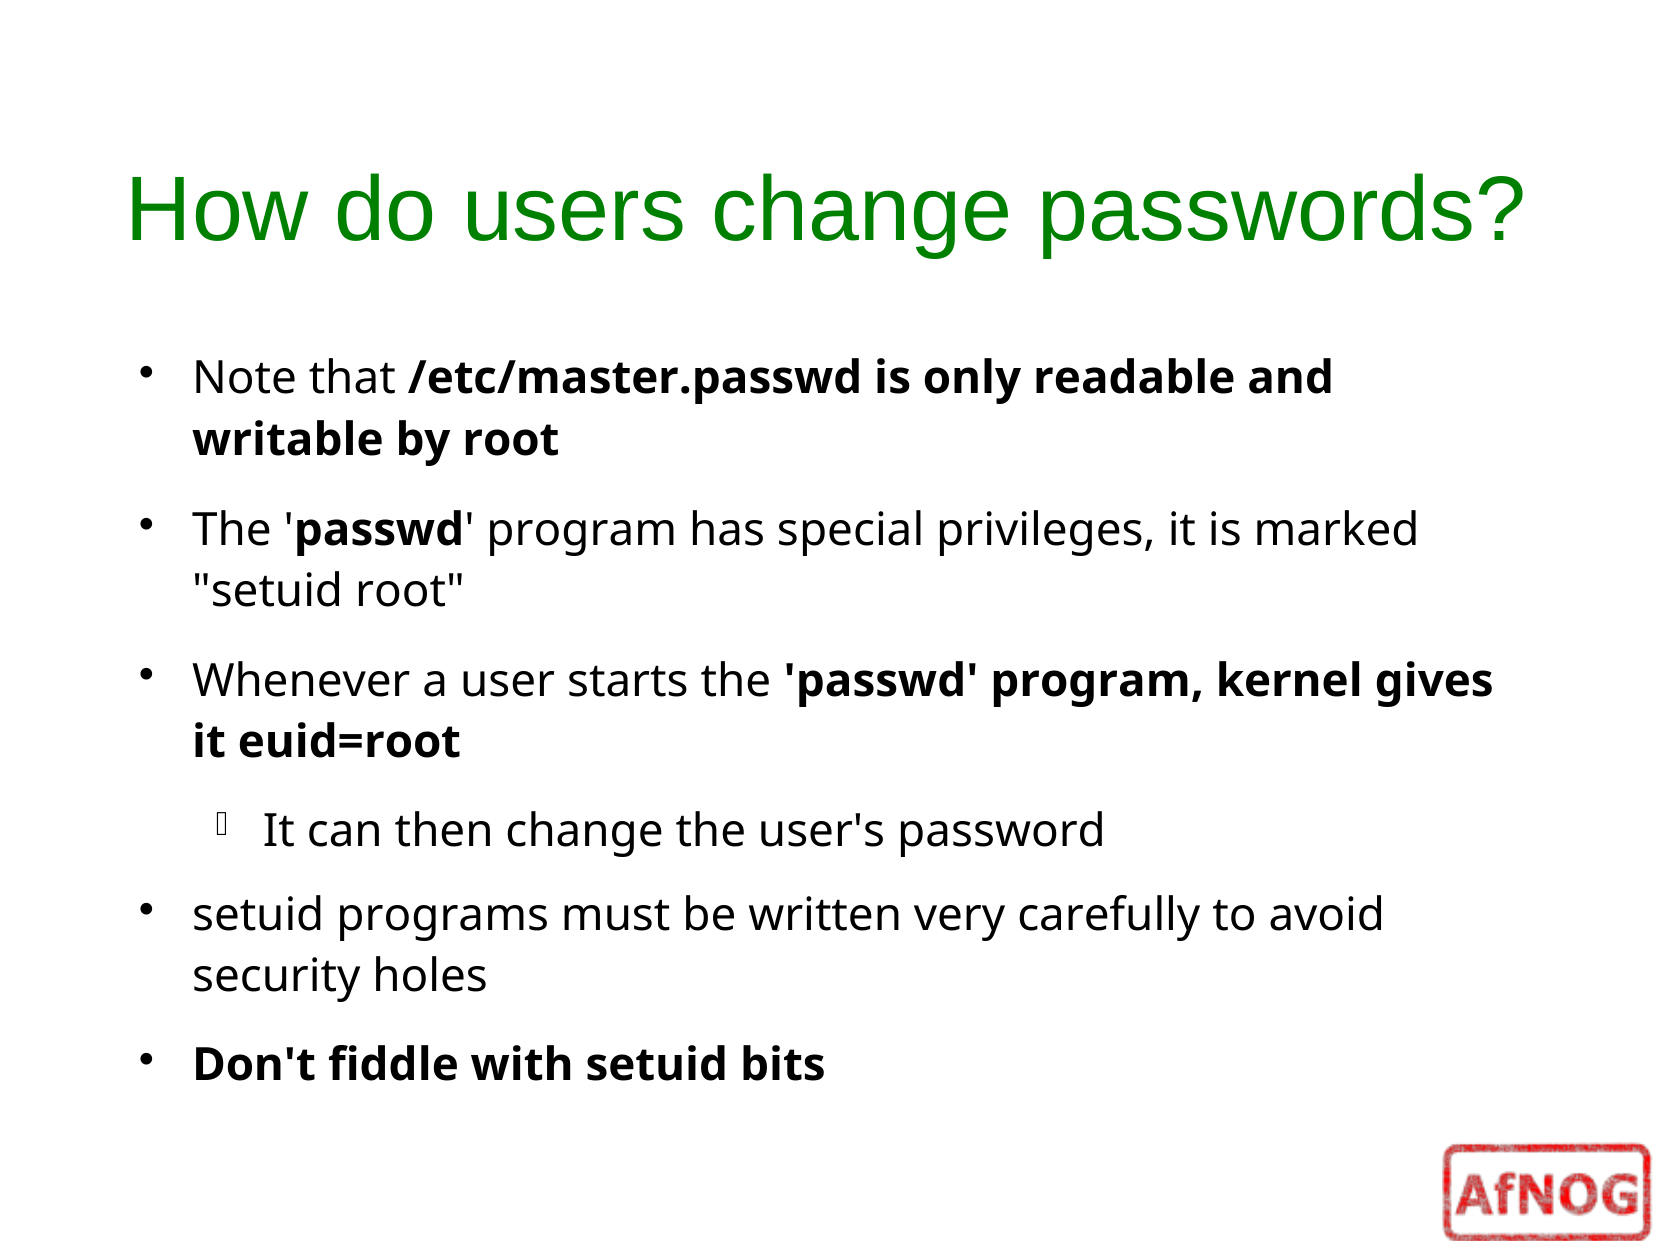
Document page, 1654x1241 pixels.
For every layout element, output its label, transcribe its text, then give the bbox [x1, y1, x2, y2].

list Note that /etc/master.passwd is only readable and writable by root The 'passwd' program has special privileges, it is marked "setuid root" Whenever a user starts the 'passwd' program, kernel gives it euid=root It can then change the user's password setuid programs must be written very carefully to avoid security holes Don't fiddle with setuid bits [121, 344, 1534, 1241]
title How do users change passwords? [121, 67, 1534, 344]
picture [1534, 1141, 1654, 1241]
